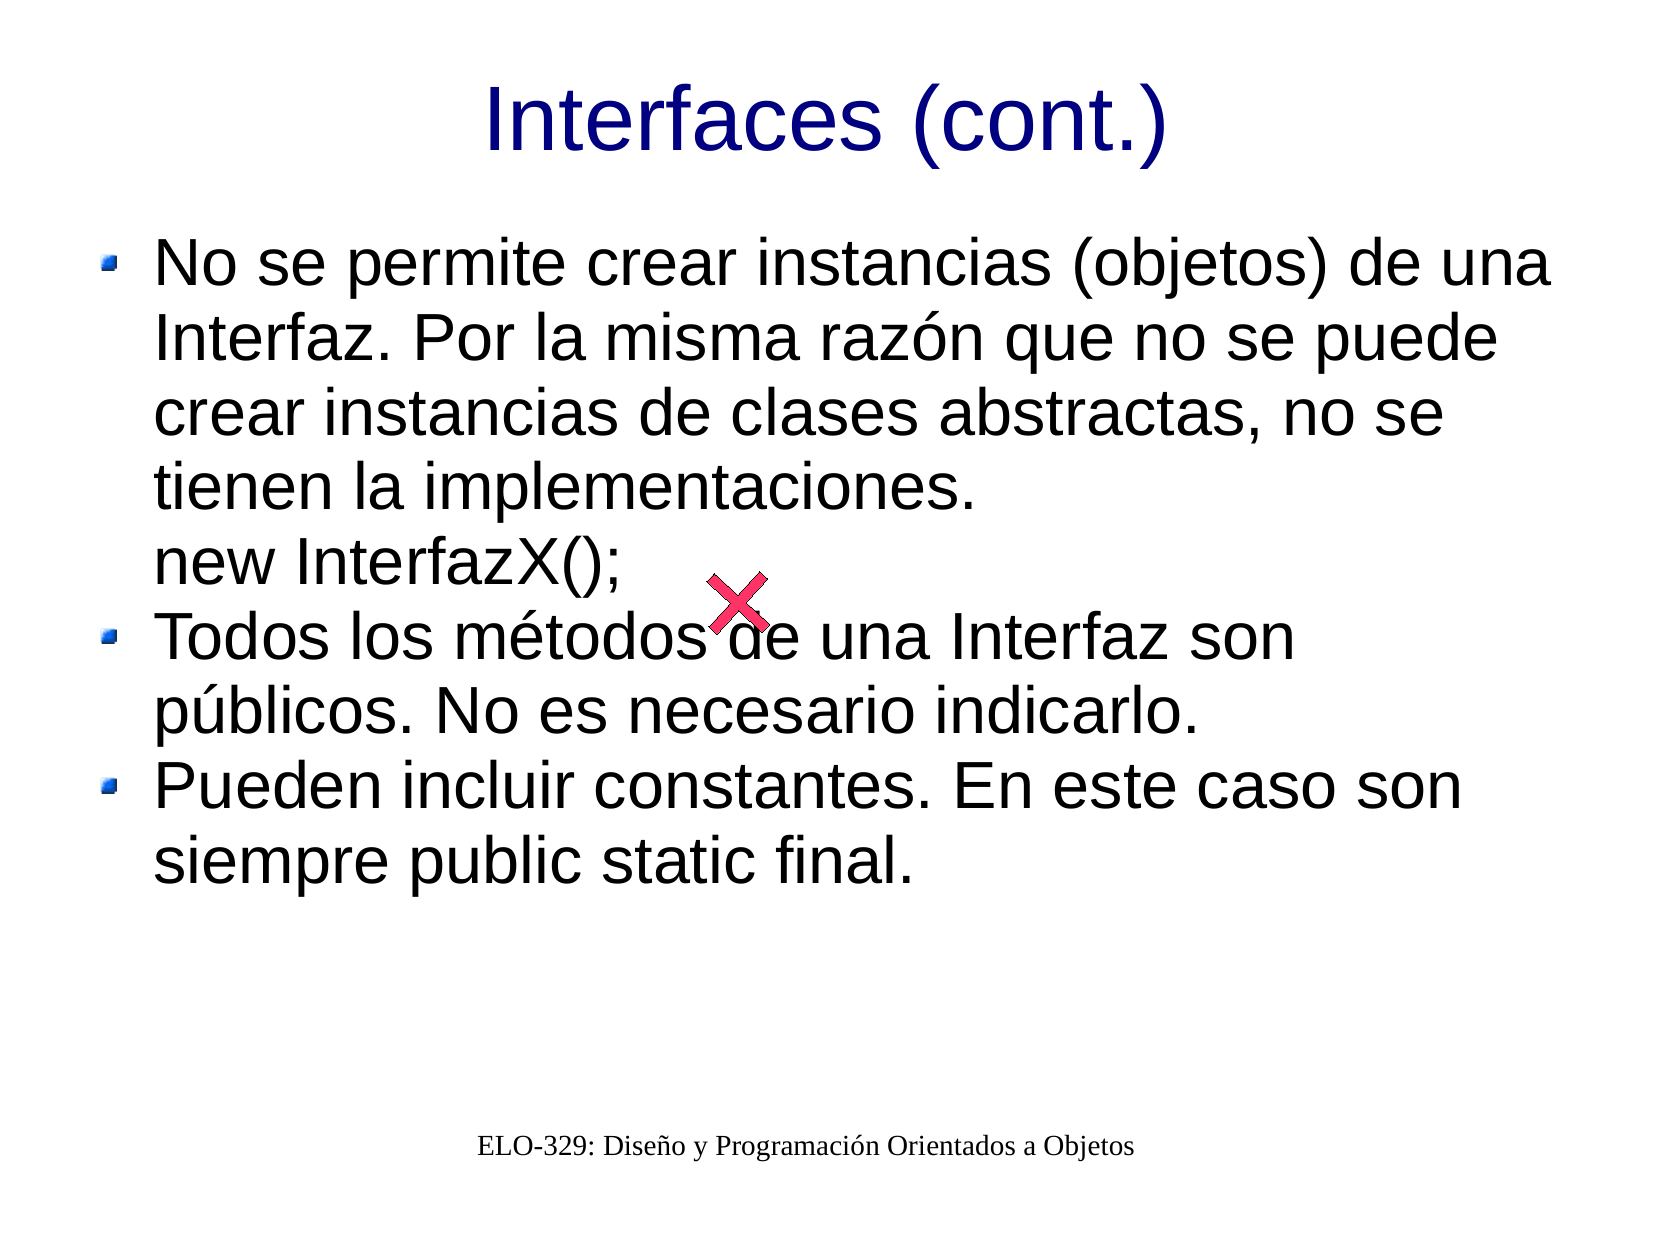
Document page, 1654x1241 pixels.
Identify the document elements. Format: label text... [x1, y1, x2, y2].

list No se permite crear instancias (objetos) de una Interfaz. Por la misma razón que no se puede crear instancias de clases abstractas, no se tienen la implementaciones. new InterfazX(); Todos los métodos de una Interfaz son públicos. No es necesario indicarlo. Pueden incluir constantes. En este caso son siempre public static final. [82, 225, 1571, 1126]
text_box [706, 571, 770, 635]
title Interfaces (cont.)‏ [82, 49, 1571, 188]
